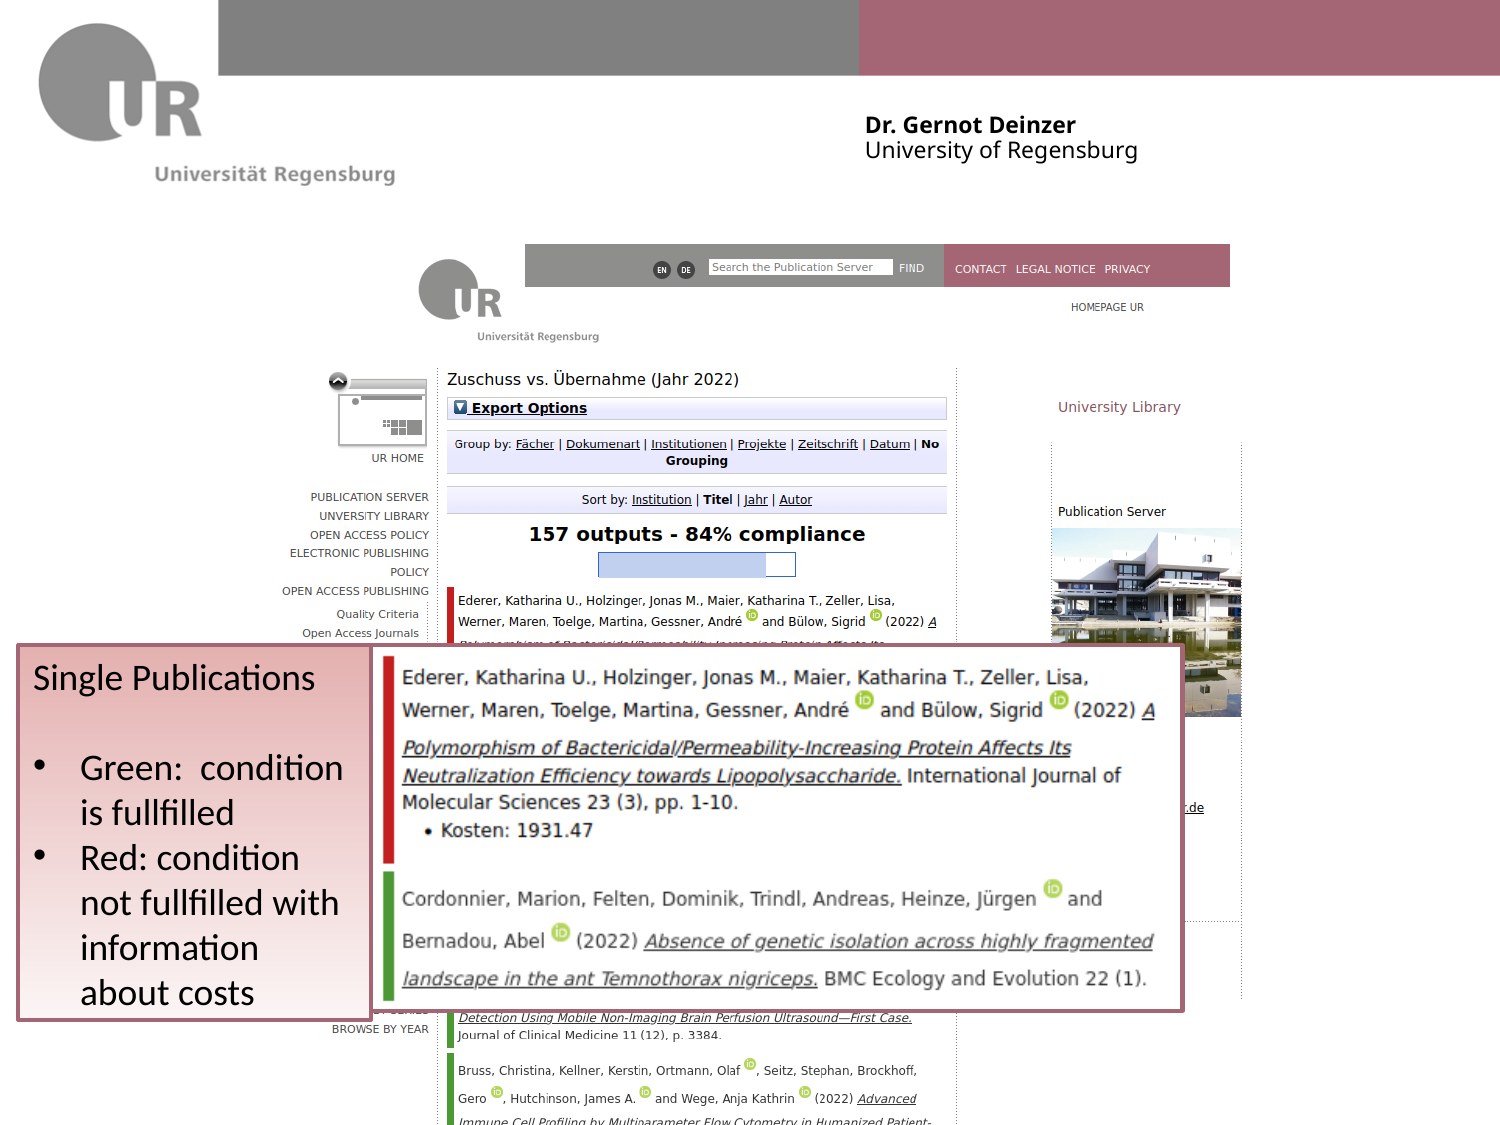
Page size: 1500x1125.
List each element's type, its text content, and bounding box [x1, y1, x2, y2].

picture [371, 647, 1181, 1009]
picture [17, 18, 419, 209]
picture [274, 244, 1278, 1125]
text_box Single Publications Green: condition is fullfilled Red: condition not fullfilled with information about costs [18, 645, 371, 1020]
